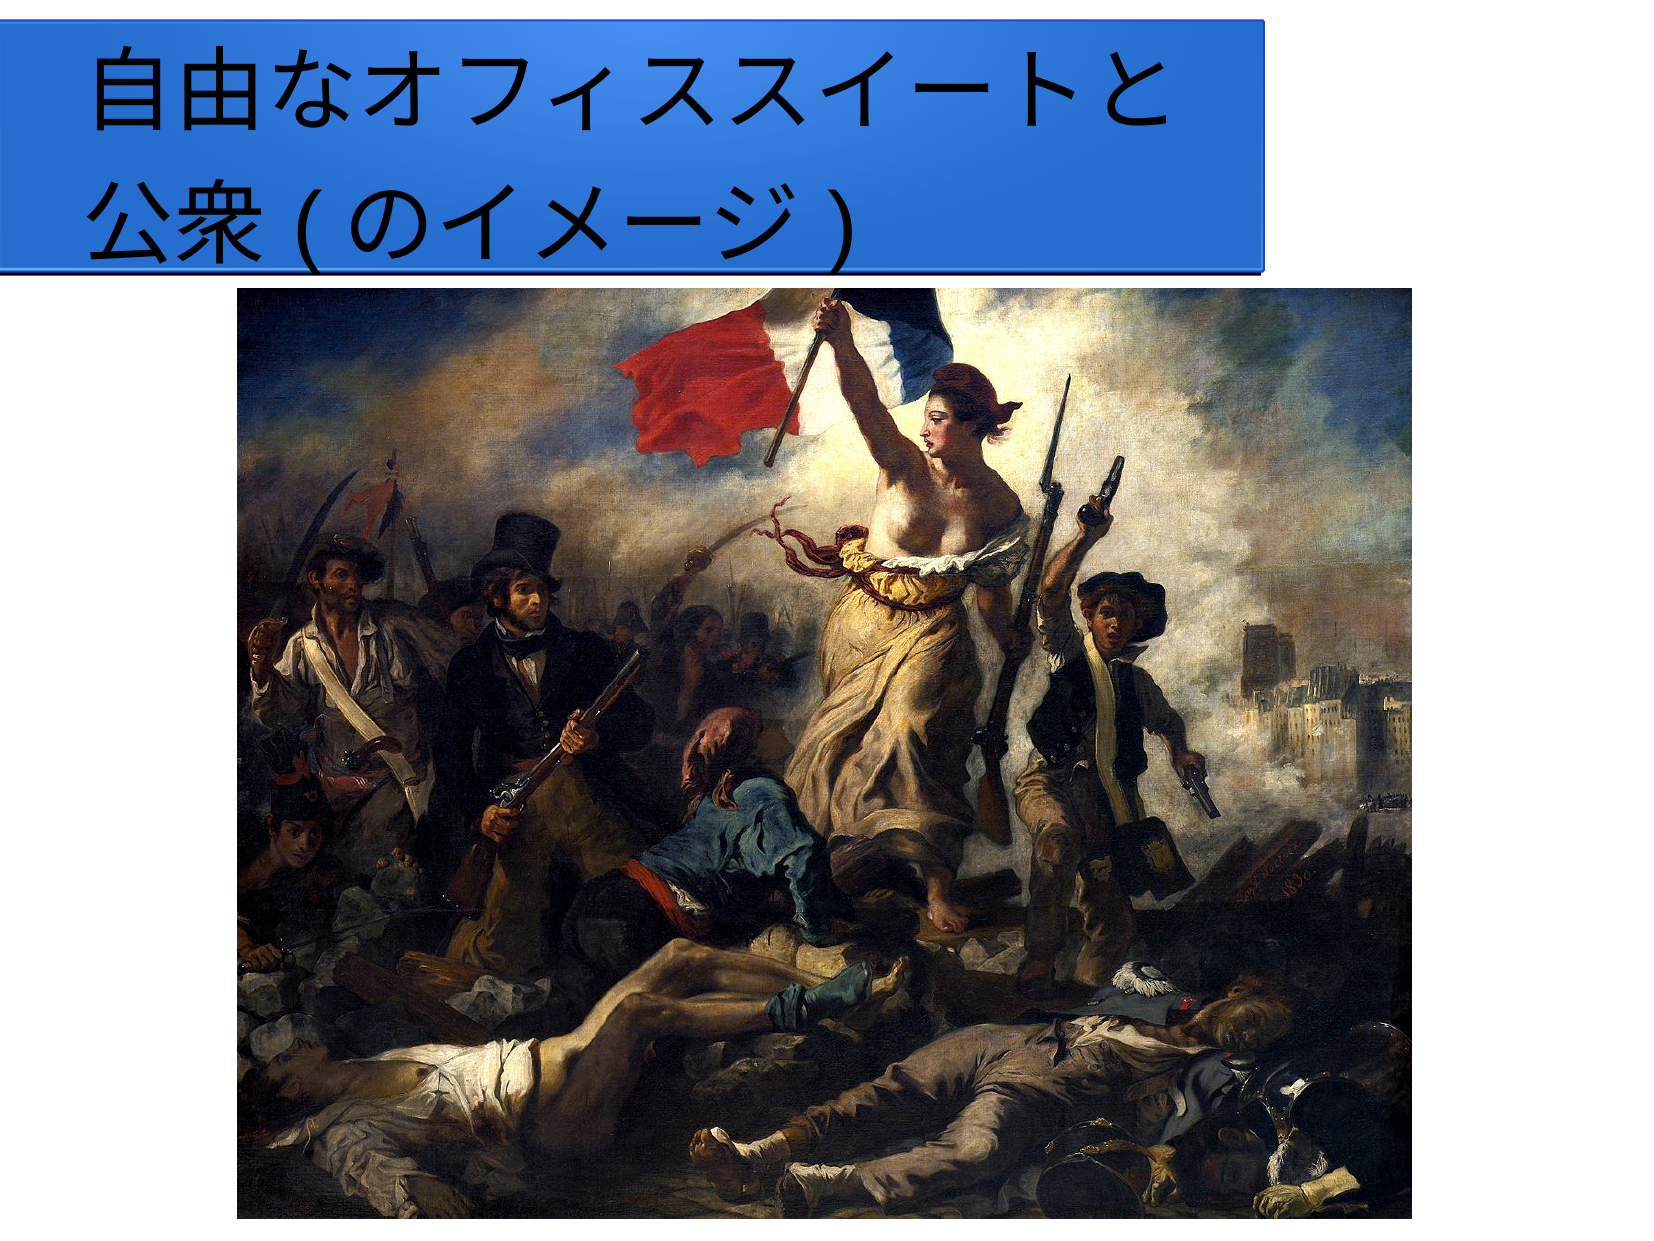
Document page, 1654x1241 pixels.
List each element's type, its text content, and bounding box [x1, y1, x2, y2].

title 自由なオフィススイートと公衆(のイメージ) [82, 24, 1235, 275]
picture [237, 288, 1412, 1219]
